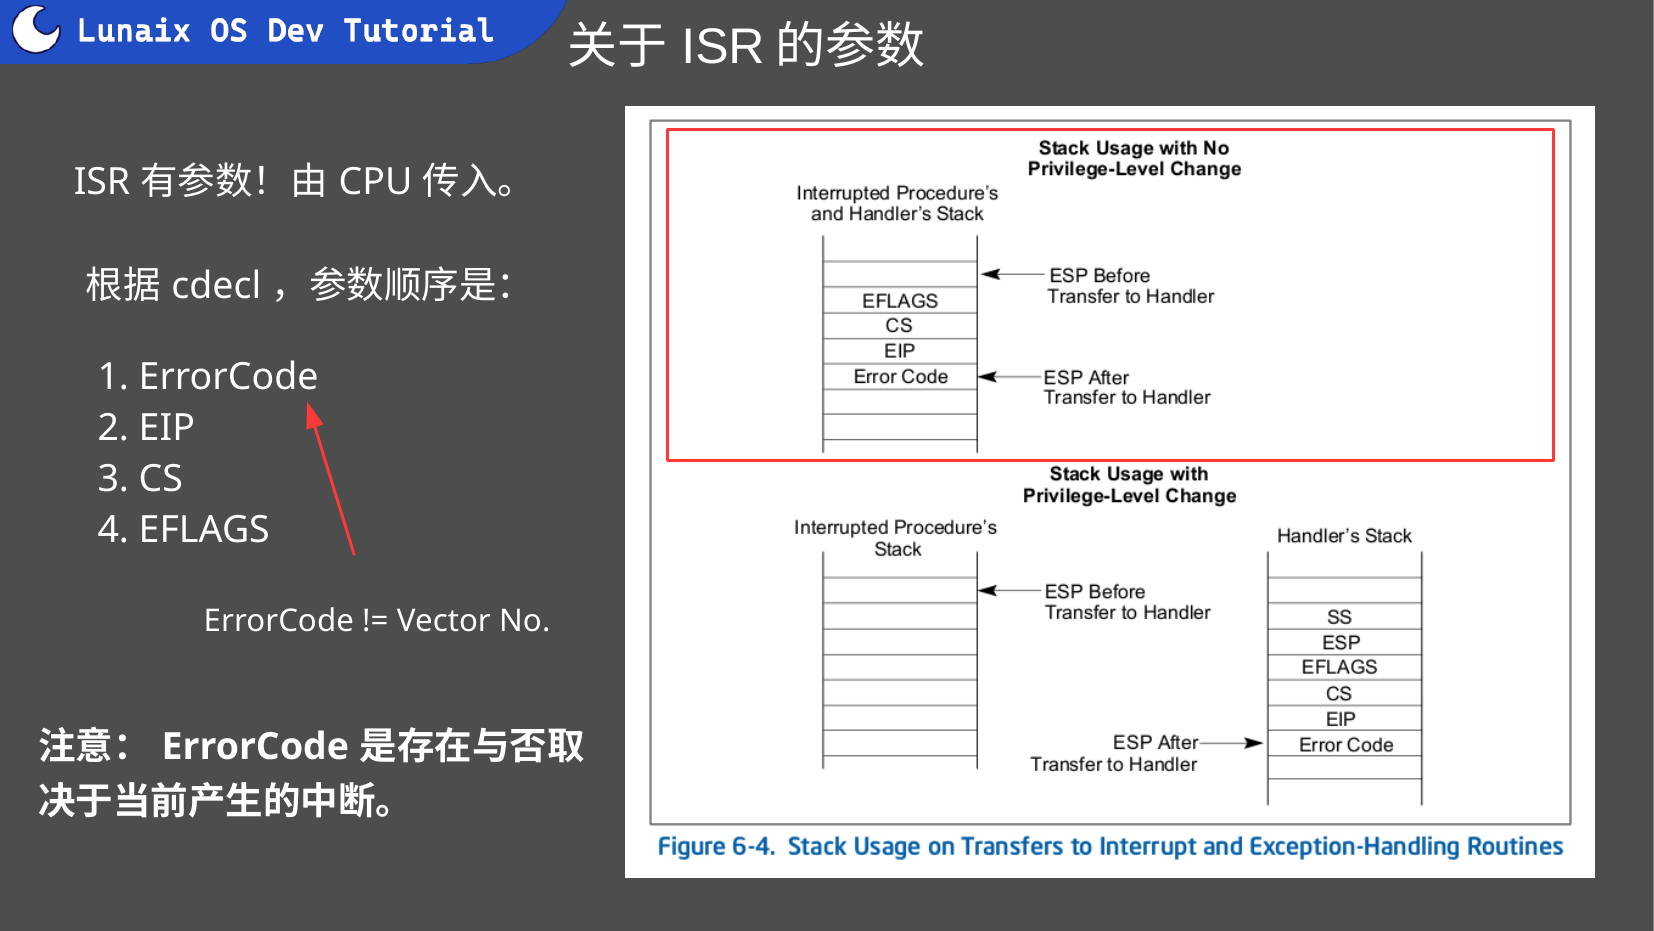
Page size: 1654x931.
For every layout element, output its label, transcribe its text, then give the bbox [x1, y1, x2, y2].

text_box ISR有参数！由CPU传入。 [59, 143, 625, 213]
text_box ErrorCode != Vector No. [188, 590, 567, 650]
picture [0, 0, 1654, 931]
text_box 1. ErrorCode 2. EIP 3. CS 4. EFLAGS [82, 342, 378, 526]
text_box 注意：ErrorCode是存在与否取决于当前产生的中断。 [23, 708, 603, 887]
text_box 根据cdecl，参数顺序是： [70, 248, 556, 318]
title 关于ISR的参数 [566, 0, 1654, 83]
